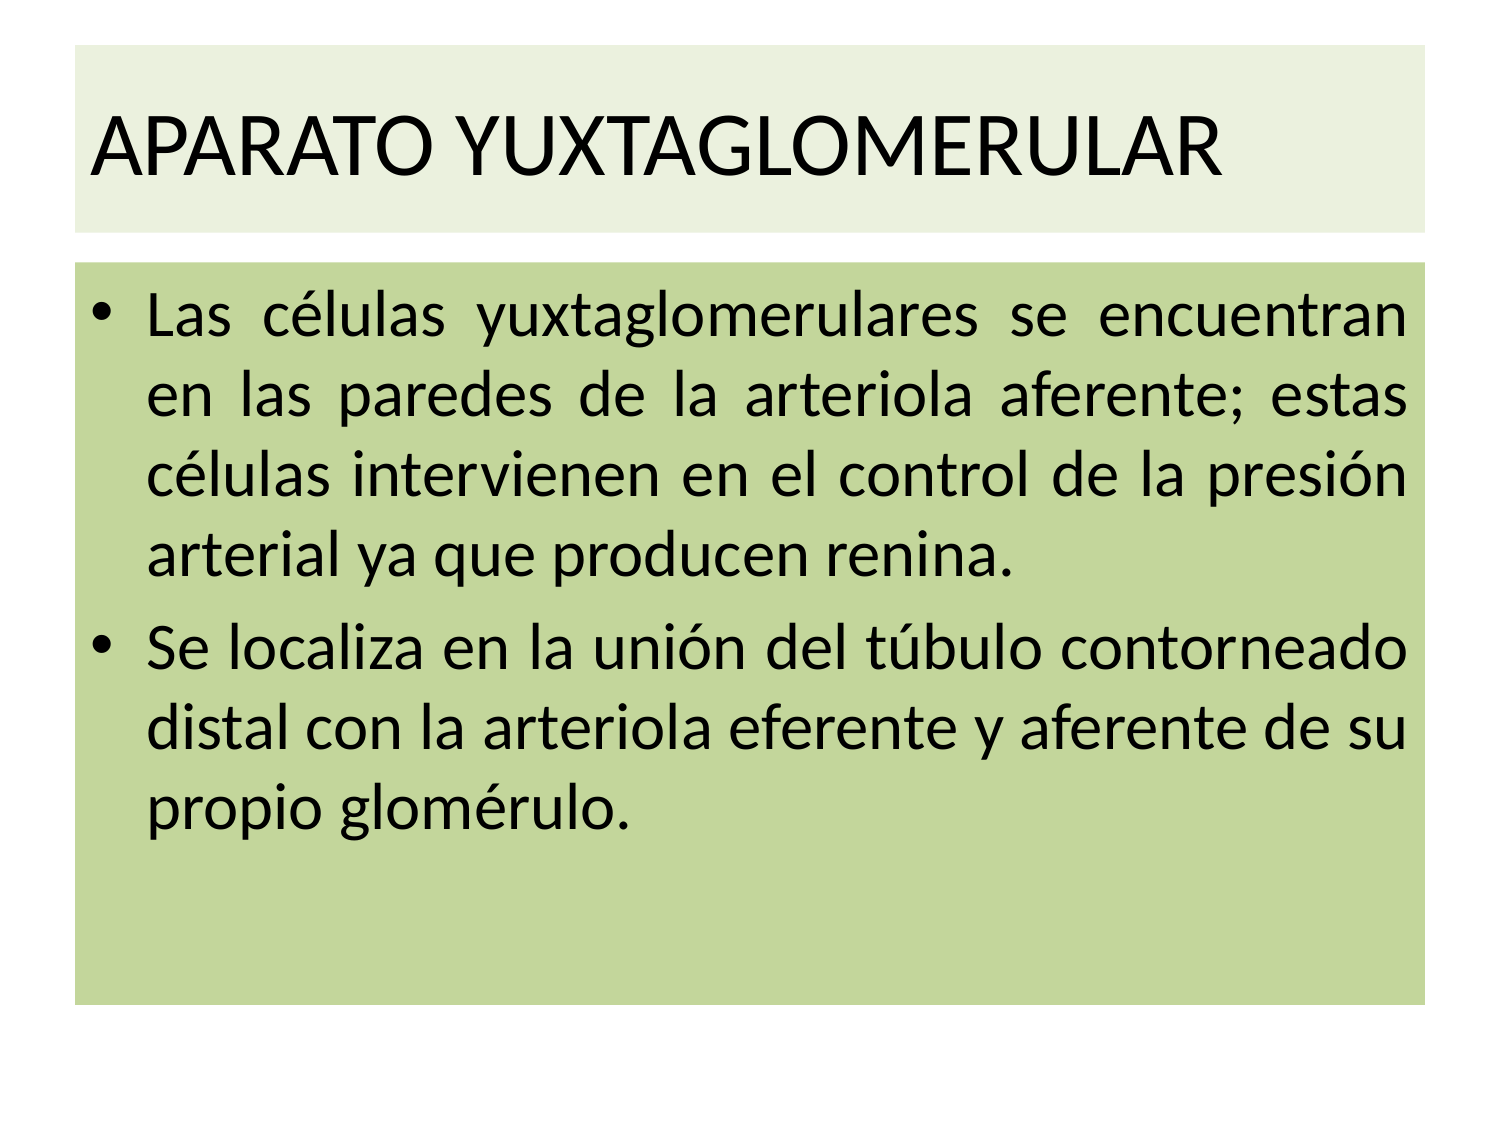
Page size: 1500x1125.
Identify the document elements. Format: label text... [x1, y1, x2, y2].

title APARATO YUXTAGLOMERULAR [75, 45, 1425, 233]
list Las células yuxtaglomerulares se encuentran en las paredes de la arteriola aferente; estas células intervienen en el control de la presión arterial ya que producen renina. Se localiza en la unión del túbulo contorneado distal con la arteriola eferente y aferente de su propio glomérulo. [75, 262, 1425, 1005]
